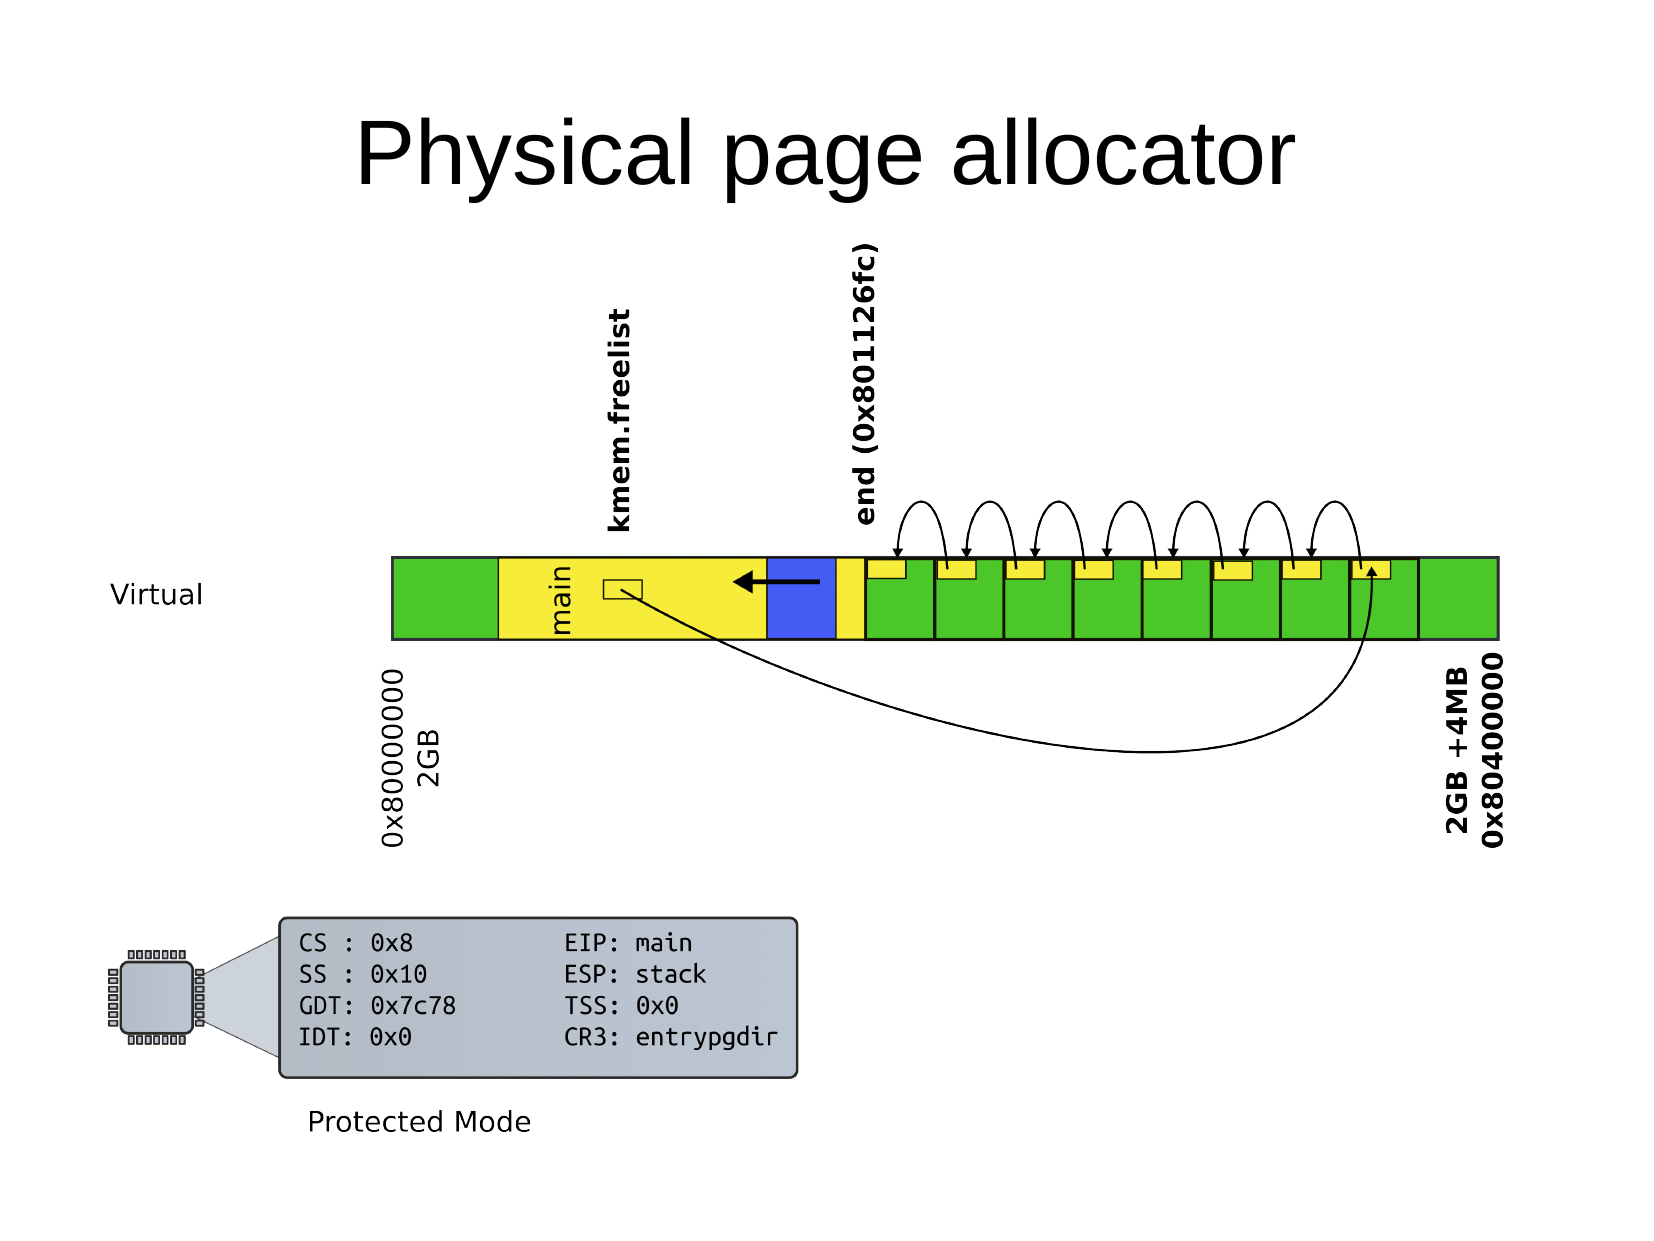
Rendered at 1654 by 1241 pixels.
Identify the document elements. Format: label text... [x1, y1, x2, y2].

picture [108, 244, 1503, 1132]
title Physical page allocator [82, 49, 1571, 257]
